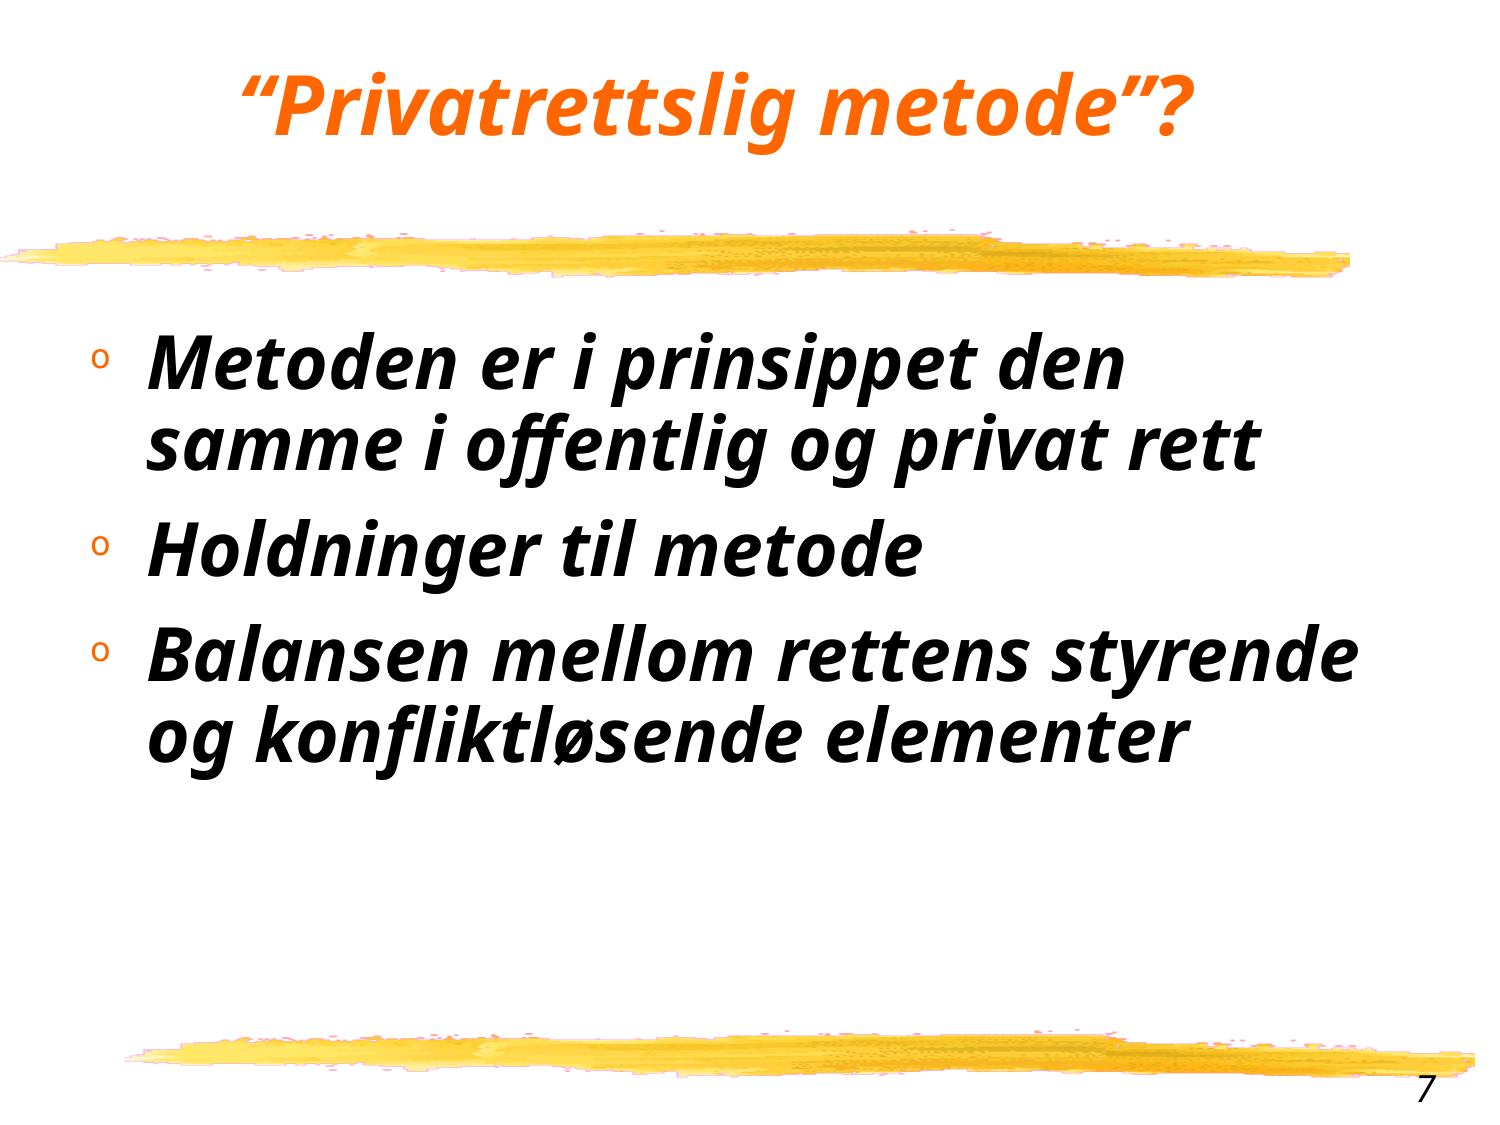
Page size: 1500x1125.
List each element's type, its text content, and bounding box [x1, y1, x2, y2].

list Metoden er i prinsippet den samme i offentlig og privat rett Holdninger til metode Balansen mellom rettens styrende og konfliktløsende elementer [75, 309, 1417, 1000]
picture [0, 224, 1350, 288]
slide_number <number> [1400, 1050, 1500, 1125]
picture [125, 1024, 1475, 1088]
title “Privatrettslig metode”? [66, 37, 1342, 225]
